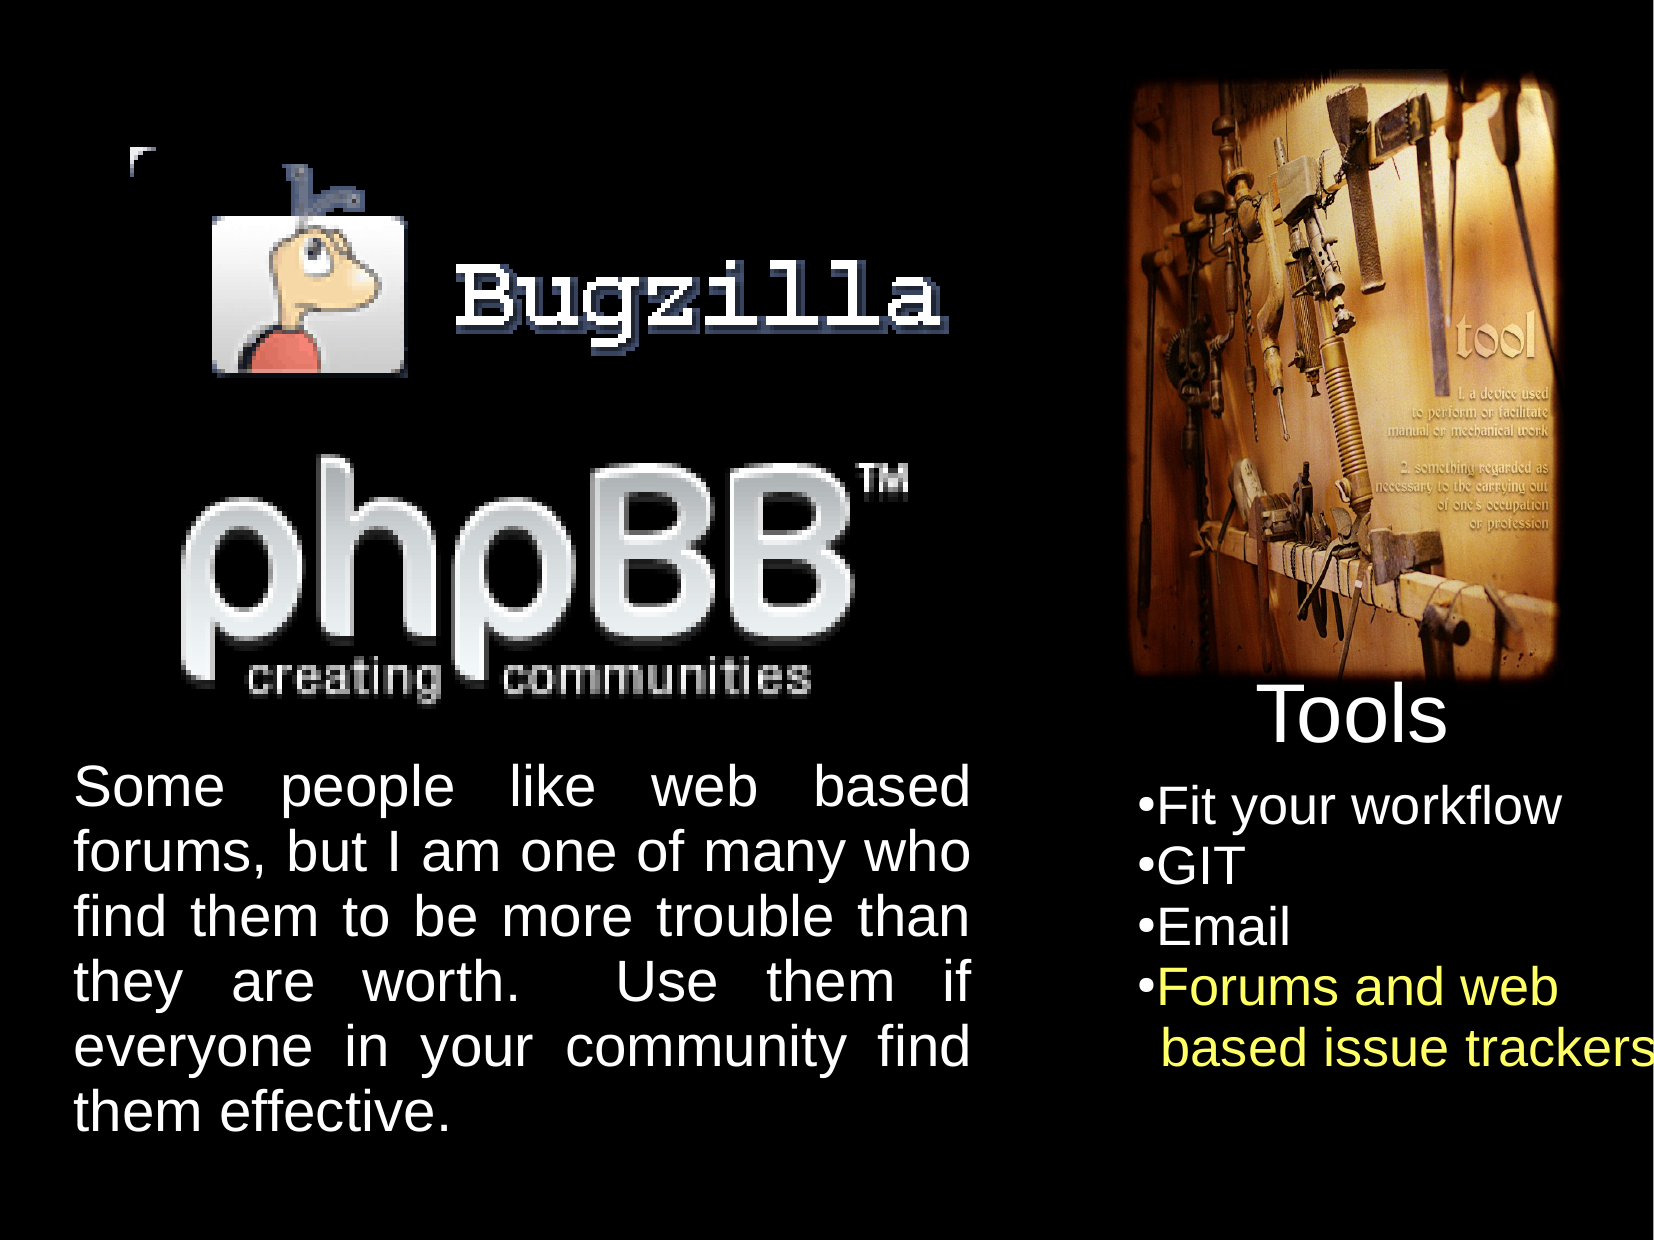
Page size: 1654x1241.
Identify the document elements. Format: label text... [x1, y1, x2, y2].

text_box Some people like web based forums, but I am one of many who find them to be more trouble than they are worth. Use them if everyone in your community find them effective. [59, 746, 1034, 1182]
text_box Fit your workflow GIT Email Forums and web based issue trackers. [1122, 767, 1654, 1086]
picture [1122, 69, 1565, 690]
text_box Tools [1240, 659, 1465, 767]
picture [177, 454, 908, 709]
picture [130, 147, 984, 379]
